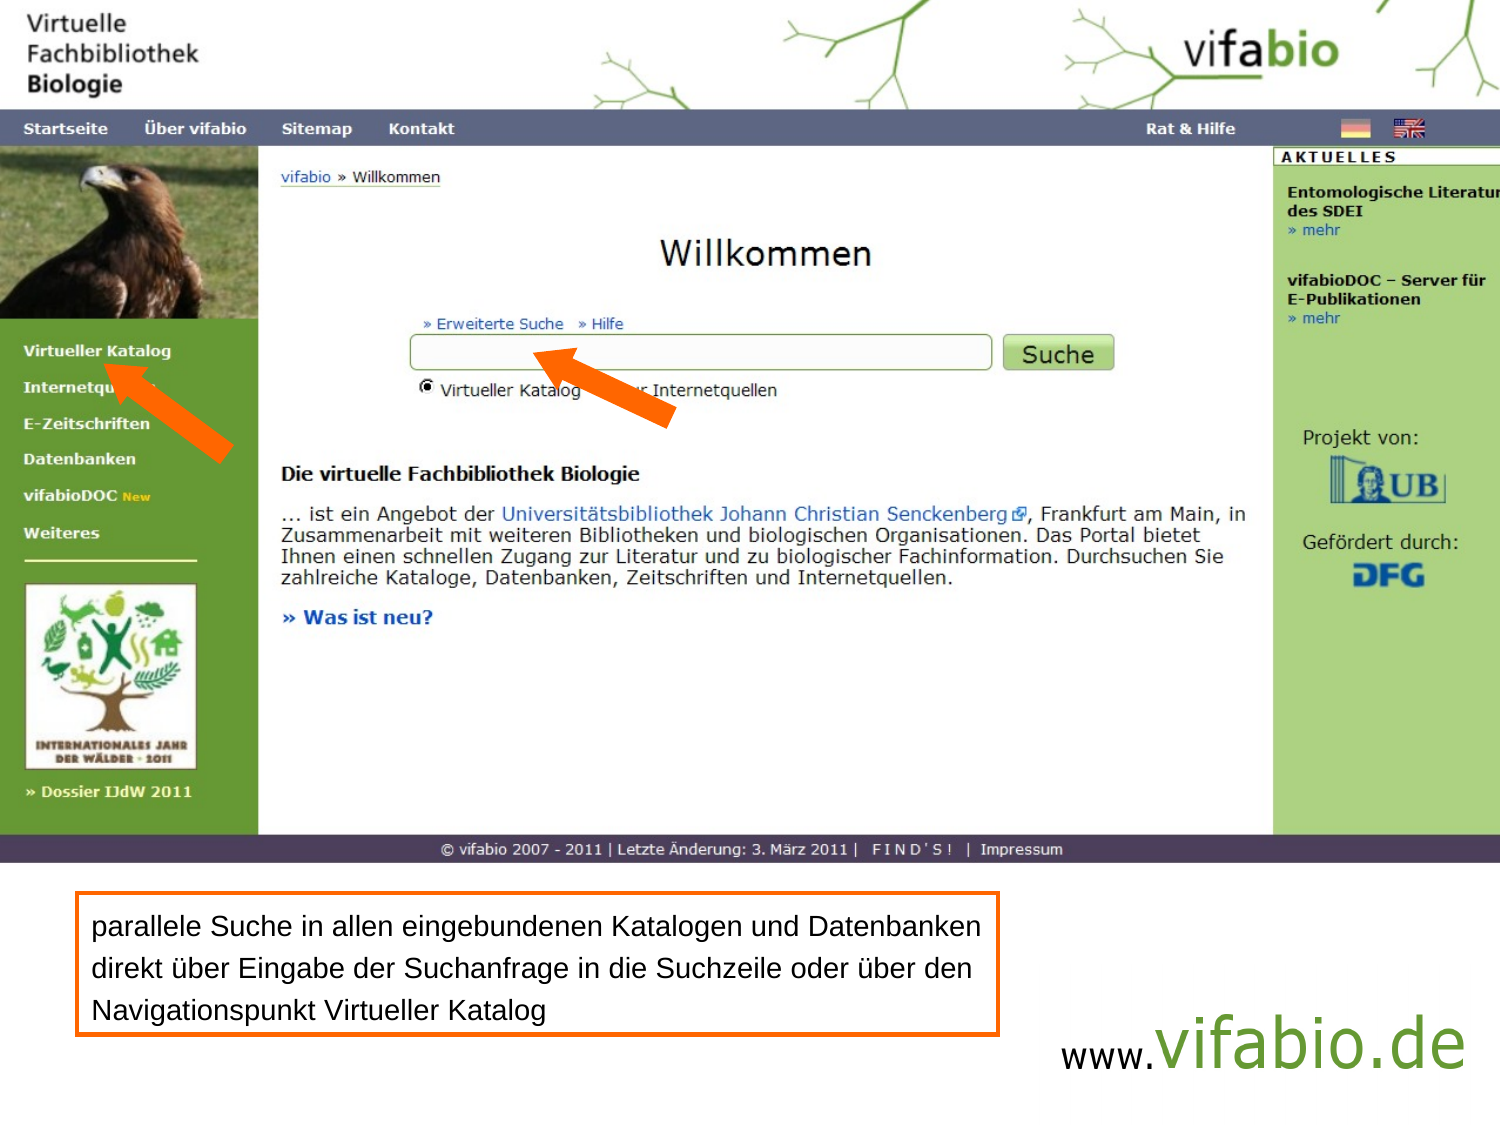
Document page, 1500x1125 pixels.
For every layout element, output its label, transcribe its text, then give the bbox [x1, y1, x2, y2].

picture [1009, 964, 1500, 1125]
text_box [532, 347, 677, 429]
text_box [103, 363, 235, 465]
picture [0, 0, 1500, 890]
text_box parallele Suche in allen eingebundenen Katalogen und Datenbanken direkt über Eingabe der Suchanfrage in die Suchzeile oder über den Navigationspunkt Virtueller Katalog [76, 893, 999, 1035]
